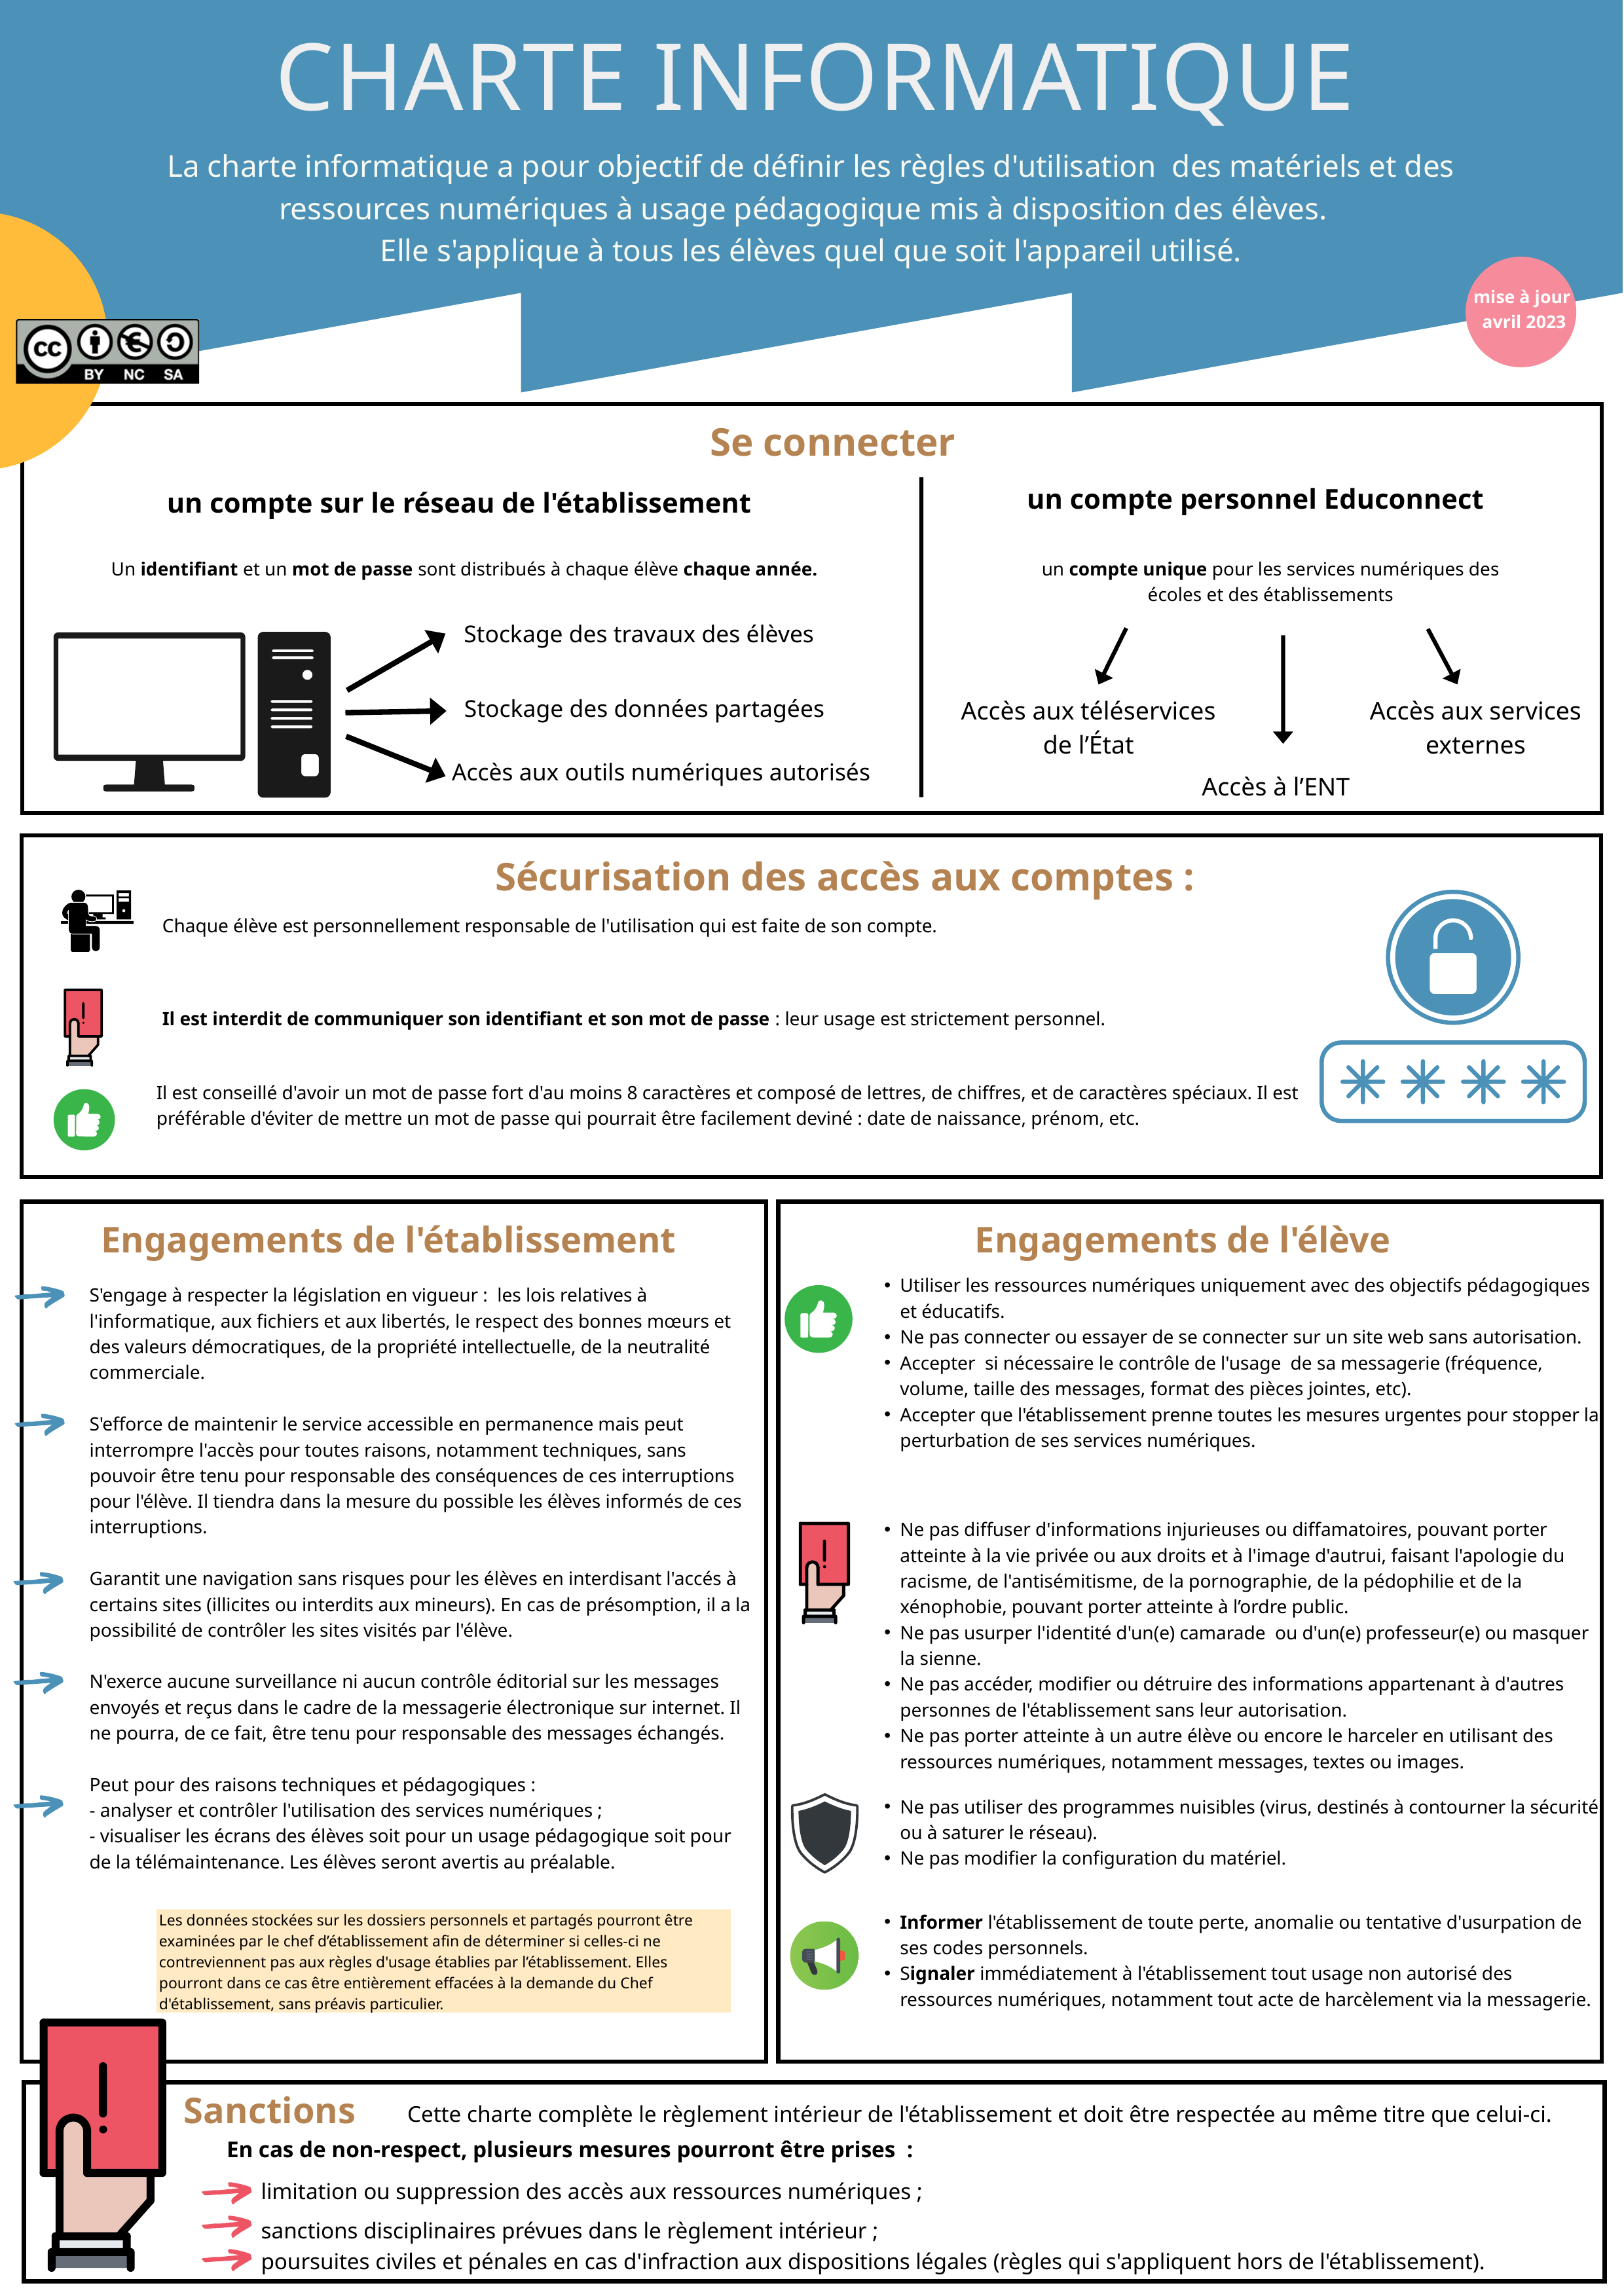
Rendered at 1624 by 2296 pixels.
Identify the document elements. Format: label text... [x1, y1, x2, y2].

text_box Chaque élève est personnellement responsable de l'utilisation qui est faite de son compte. [162, 911, 1246, 937]
text_box S'engage à respecter la législation en vigueur : les lois relatives à l'informatique, aux fichiers et aux libertés, le respect des bonnes mœurs et des valeurs démocratiques, de la propriété intellectuelle, de la neutralité commerciale. S'efforce de maintenir le service accessible en permanence mais peut interrompre l'accès pour toutes raisons, notamment techniques, sans pouvoir être tenu pour responsable des conséquences de ces interruptions pour l'élève. Il tiendra dans la mesure du possible les élèves informés de ces interruptions. Garantit une navigation sans risques pour les élèves en interdisant l'accés à certains sites (illicites ou interdits aux mineurs). En cas de présomption, il a la possibilité de contrôler les sites visités par l'élève. N'exerce aucune surveillance ni aucun contrôle éditorial sur les messages envoyés et reçus dans le cadre de la messagerie électronique sur internet. Il ne pourra, de ce fait, être tenu pour responsable des messages échangés. Peut pour des raisons techniques et pédagogiques : - analyser et contrôler l'utilisation des services numériques ; - visualiser les écrans des élèves soit pour un usage pédagogique soit pour de la télémaintenance. Les élèves seront avertis au préalable. [89, 1280, 753, 1872]
text_box Stockage des travaux des élèves [452, 615, 826, 648]
text_box Les données stockées sur les dossiers personnels et partagés pourront être examinées par le chef d’établissement afin de déterminer si celles-ci ne contreviennent pas aux règles d'usage établies par l’établissement. Elles pourront dans ce cas être entièrement effacées à la demande du Chef d'établissement, sans préavis particulier. [158, 1908, 728, 2013]
text_box La charte informatique a pour objectif de définir les règles d'utilisation des matériels et des ressources numériques à usage pédagogique mis à disposition des élèves. Elle s'applique à tous les élèves quel que soit l'appareil utilisé. [89, 141, 1533, 268]
text_box Sanctions [156, 2081, 443, 2131]
text_box [22, 835, 1601, 1177]
text_box Stockage des données partagées [452, 689, 837, 722]
text_box mise à jour avril 2023 [1382, 282, 1624, 332]
text_box Il est interdit de communiquer son identifiant et son mot de passe : leur usage est strictement personnel. [162, 1003, 1276, 1029]
text_box Accès aux téléservices de l’État [955, 690, 1223, 759]
text_box Accès aux services externes [1361, 690, 1591, 759]
text_box Accès aux outils numériques autorisés [452, 752, 919, 786]
text_box En cas de non-respect, plusieurs mesures pourront être prises : limitation ou suppression des accès aux ressources numériques ; sanctions disciplinaires prévues dans le règlement intérieur ; poursuites civiles et pénales en cas d'infraction aux dispositions légales (règles qui s'appliquent hors de l'établissement). [227, 2131, 1564, 2274]
text_box un compte unique pour les services numériques des écoles et des établissements [1041, 554, 1500, 606]
text_box Sécurisation des accès aux comptes : [443, 845, 1257, 899]
text_box un compte personnel Educonnect [947, 477, 1564, 515]
text_box Cette charte complète le règlement intérieur de l'établissement et doit être respectée au même titre que celui-ci. [367, 2096, 1600, 2127]
text_box Ne pas utiliser des programmes nuisibles (virus, destinés à contourner la sécurité ou à saturer le réseau). Ne pas modifier la configuration du matériel. [868, 1791, 1600, 1895]
text_box Un identifiant et un mot de passe sont distribués à chaque élève chaque année. [53, 554, 876, 580]
text_box Se connecter [394, 410, 1282, 464]
text_box CHARTE INFORMATIQUE [166, 36, 1466, 129]
text_box Utiliser les ressources numériques uniquement avec des objectifs pédagogiques et éducatifs. Ne pas connecter ou essayer de se connecter sur un site web sans autorisation. Accepter si nécessaire le contrôle de l'usage de sa messagerie (fréquence, volume, taille des messages, format des pièces jointes, etc). Accepter que l'établissement prenne toutes les mesures urgentes pour stopper la perturbation de ses services numériques. [868, 1270, 1600, 1488]
text_box Il est conseillé d'avoir un mot de passe fort d'au moins 8 caractères et composé de lettres, de chiffres, et de caractères spéciaux. Il est préférable d'éviter de mettre un mot de passe qui pourrait être facilement deviné : date de naissance, prénom, etc. [156, 1077, 1301, 1129]
text_box Informer l'établissement de toute perte, anomalie ou tentative d'usurpation de ses codes personnels. Signaler immédiatement à l'établissement tout usage non autorisé des ressources numériques, notamment tout acte de harcèlement via la messagerie. [868, 1906, 1600, 2011]
text_box un compte sur le réseau de l'établissement [29, 480, 896, 519]
text_box [779, 1202, 1602, 2062]
text_box Engagements de l'établissement [73, 1210, 779, 1260]
text_box Accès à l’ENT [1195, 766, 1363, 801]
text_box Engagements de l'élève [947, 1210, 1454, 1260]
text_box [0, 0, 1624, 813]
text_box [12, 1202, 1604, 2281]
text_box Ne pas diffuser d'informations injurieuses ou diffamatoires, pouvant porter atteinte à la vie privée ou aux droits et à l'image d'autrui, faisant l'apologie du racisme, de l'antisémitisme, de la pornographie, de la pédophilie et de la xénophobie, pouvant porter atteinte à l’ordre public. Ne pas usurper l'identité d'un(e) camarade ou d'un(e) professeur(e) ou masquer la sienne. Ne pas accéder, modifier ou détruire des informations appartenant à d'autres personnes de l'établissement sans leur autorisation. Ne pas porter atteinte à un autre élève ou encore le harceler en utilisant des ressources numériques, notamment messages, textes ou images. [868, 1488, 1600, 1791]
